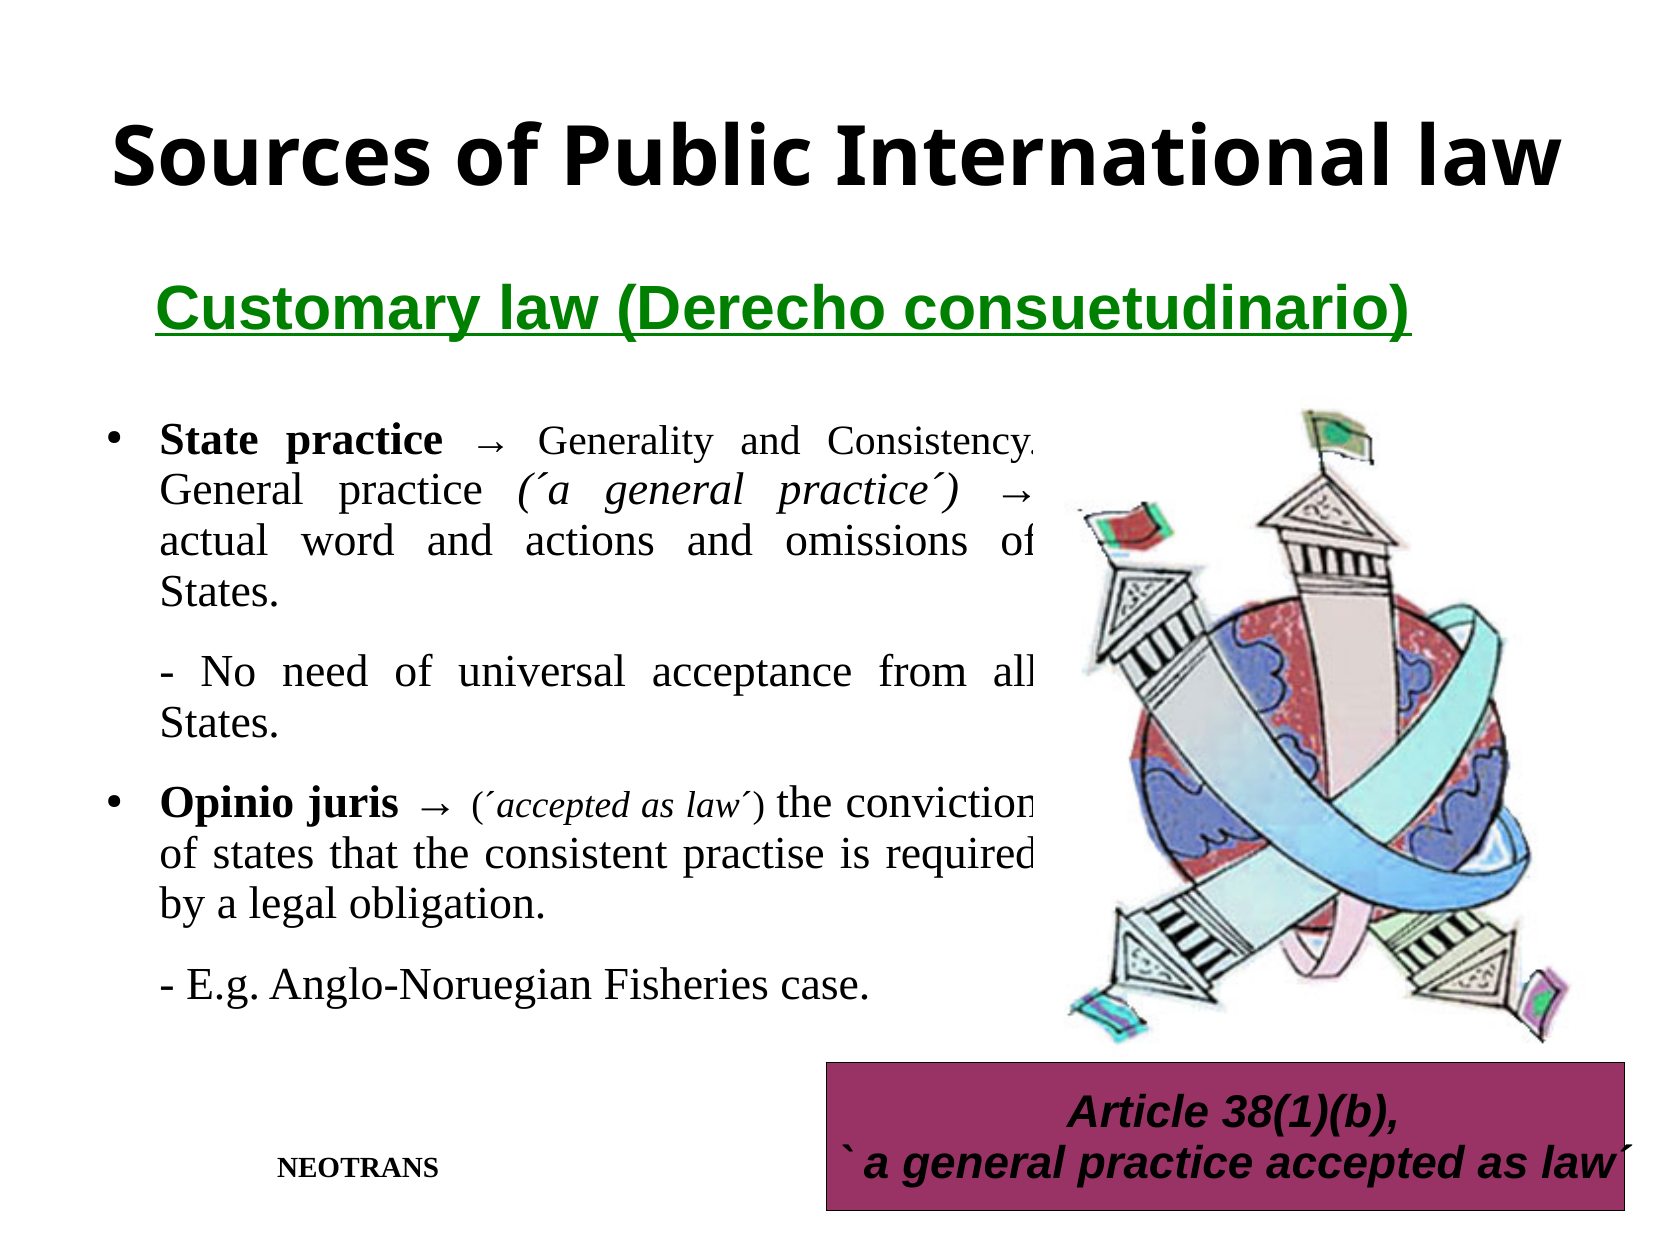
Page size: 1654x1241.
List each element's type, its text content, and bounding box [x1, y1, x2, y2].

text_box Customary law (Derecho consuetudinario) [118, 265, 1536, 353]
picture [1033, 383, 1625, 1062]
title Sources of Public International law [82, 49, 1571, 257]
text_box Article 38(1)(b), ` a general practice accepted as law´ [826, 1062, 1625, 1211]
list State practice → Generality and Consistency. General practice (´a general practice´) → actual word and actions and omissions of States. - No need of universal acceptance from all States. Opinio juris → (´accepted as law´) the conviction of states that the consistent practise is required by a legal obligation. - E.g. Anglo-Noruegian Fisheries case. [88, 413, 1033, 1152]
